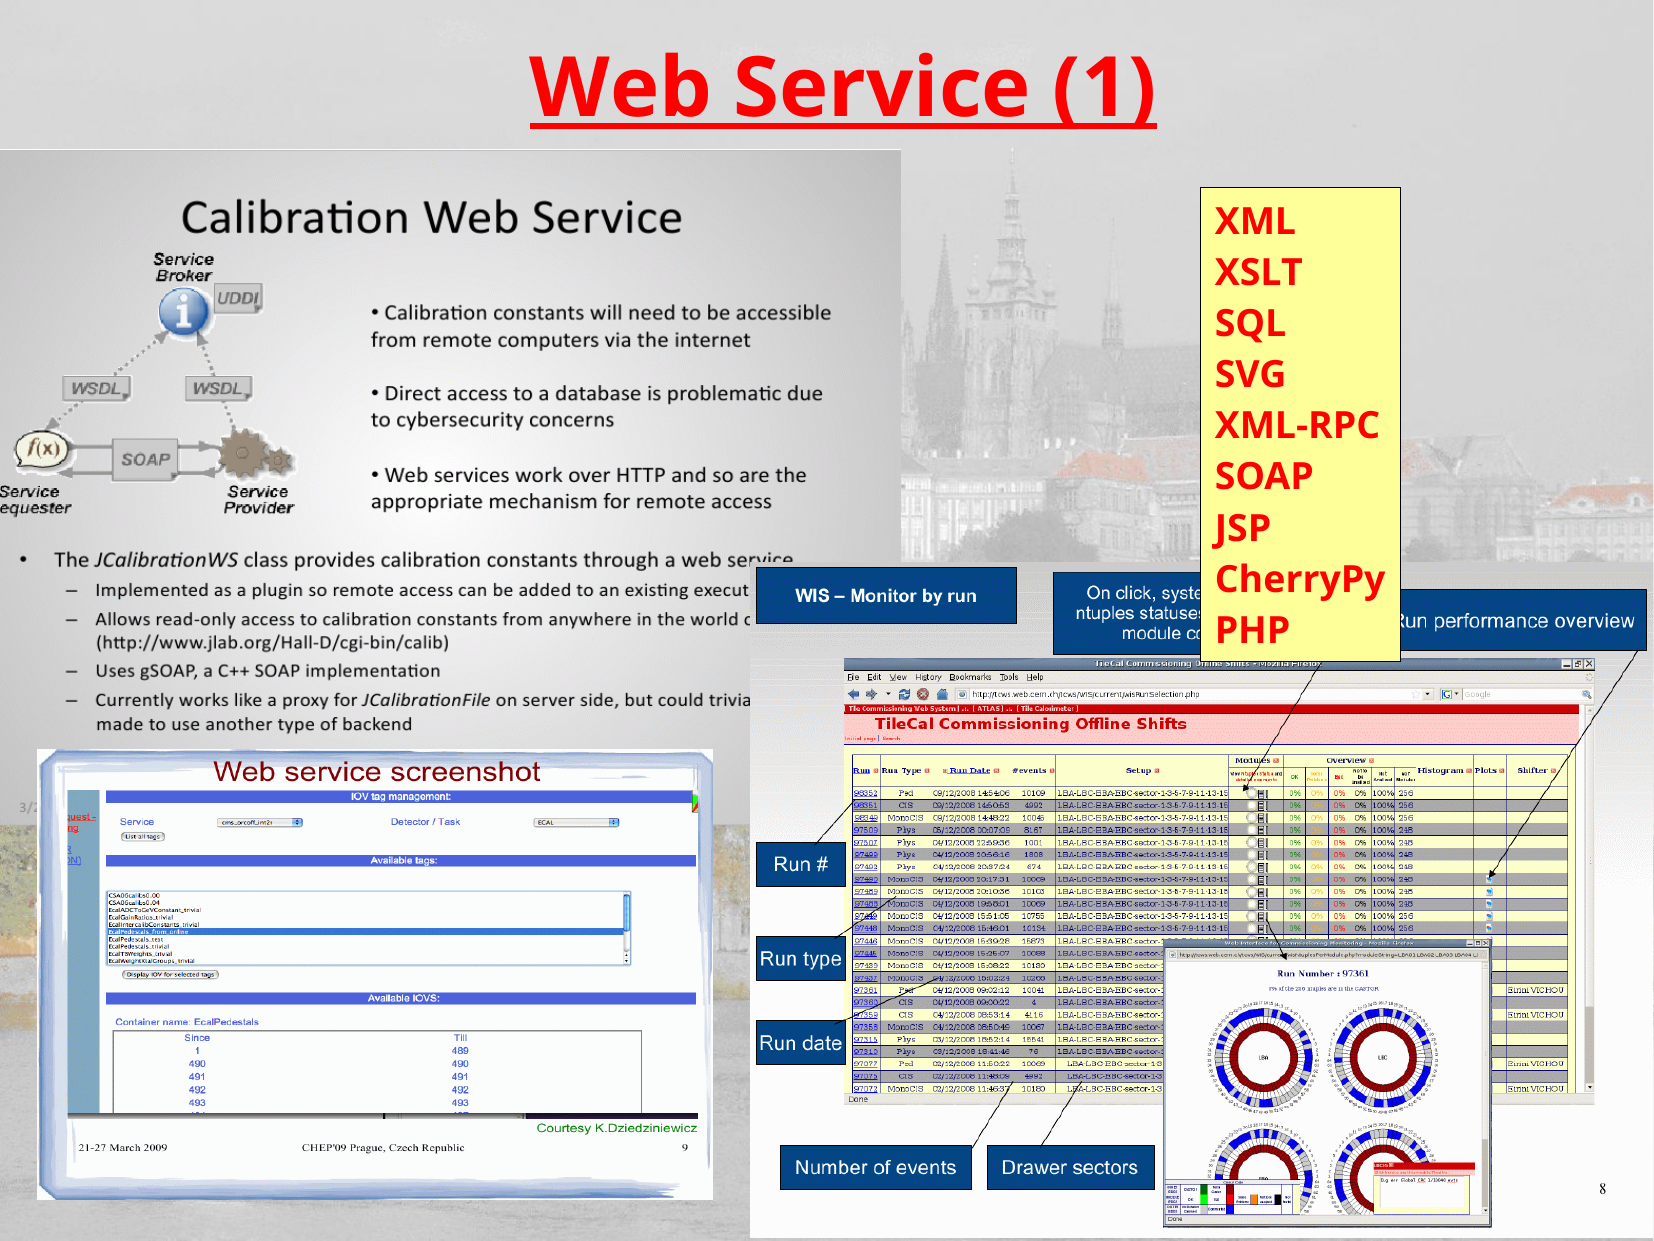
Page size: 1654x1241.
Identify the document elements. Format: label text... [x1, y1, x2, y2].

picture [0, 0, 1654, 1241]
title Web Service (1) [149, 0, 1538, 168]
text_box XML XSLT SQL SVG XML-RPC SOAP JSP CherryPy PHP [1200, 187, 1398, 542]
